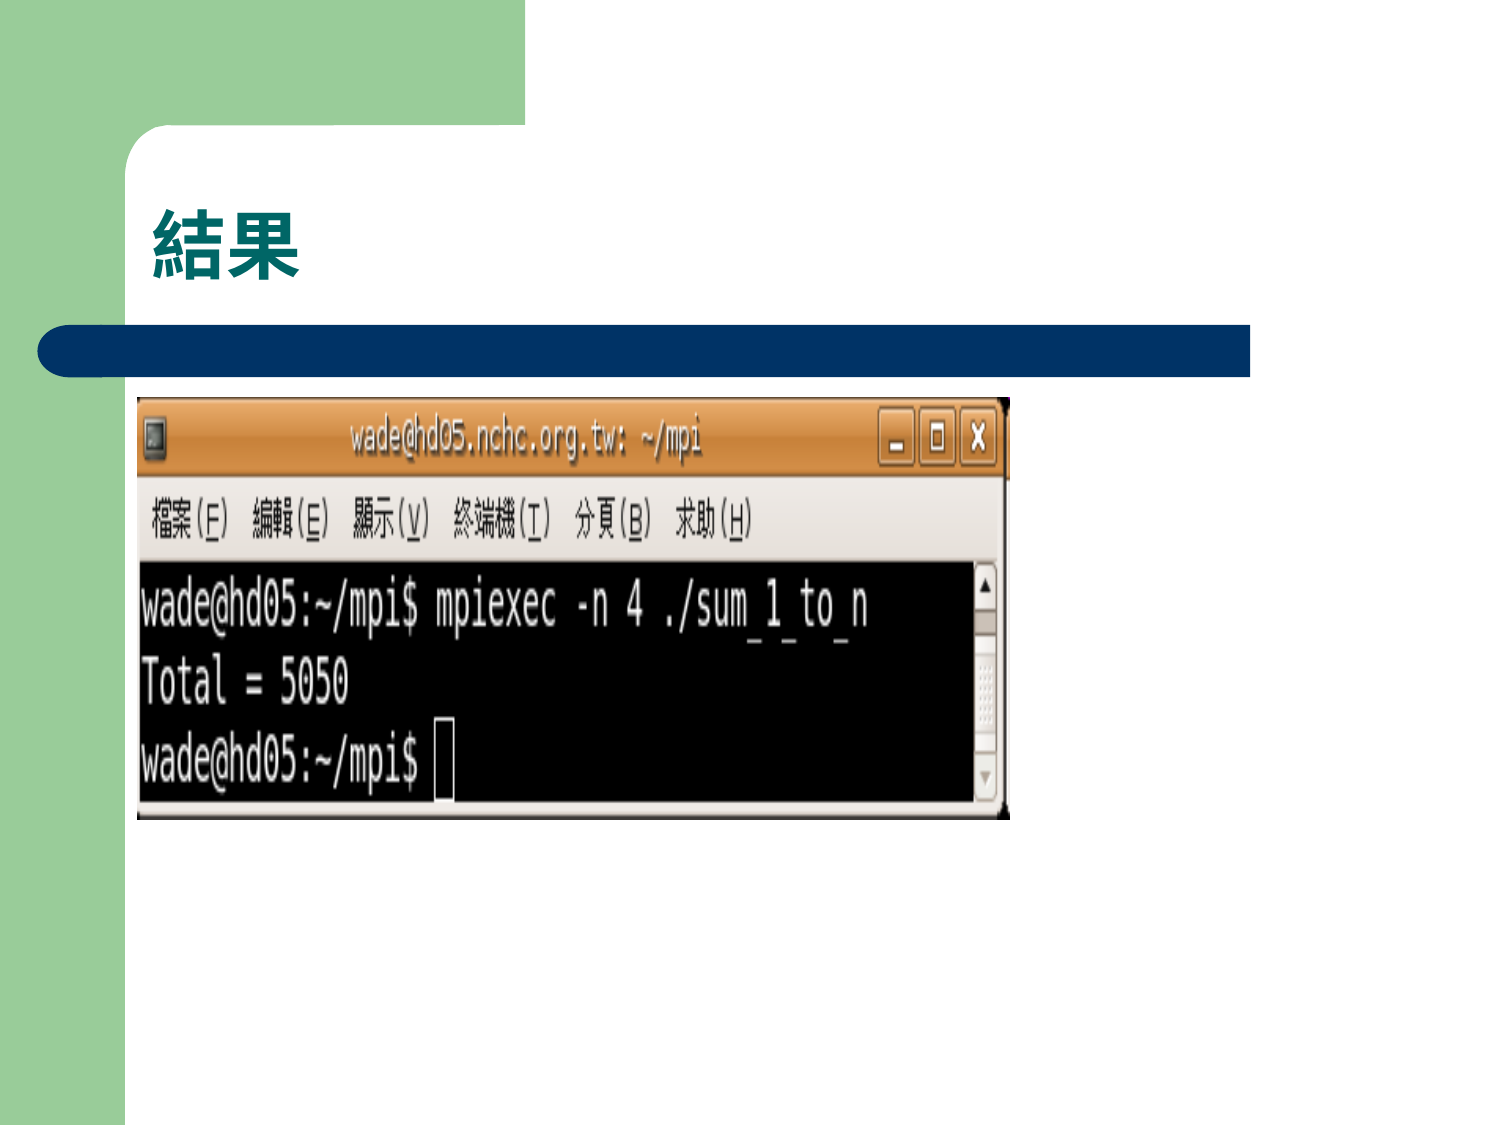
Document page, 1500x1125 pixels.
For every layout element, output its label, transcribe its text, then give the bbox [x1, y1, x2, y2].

picture [137, 397, 1010, 820]
title 結果 [136, 136, 1414, 301]
